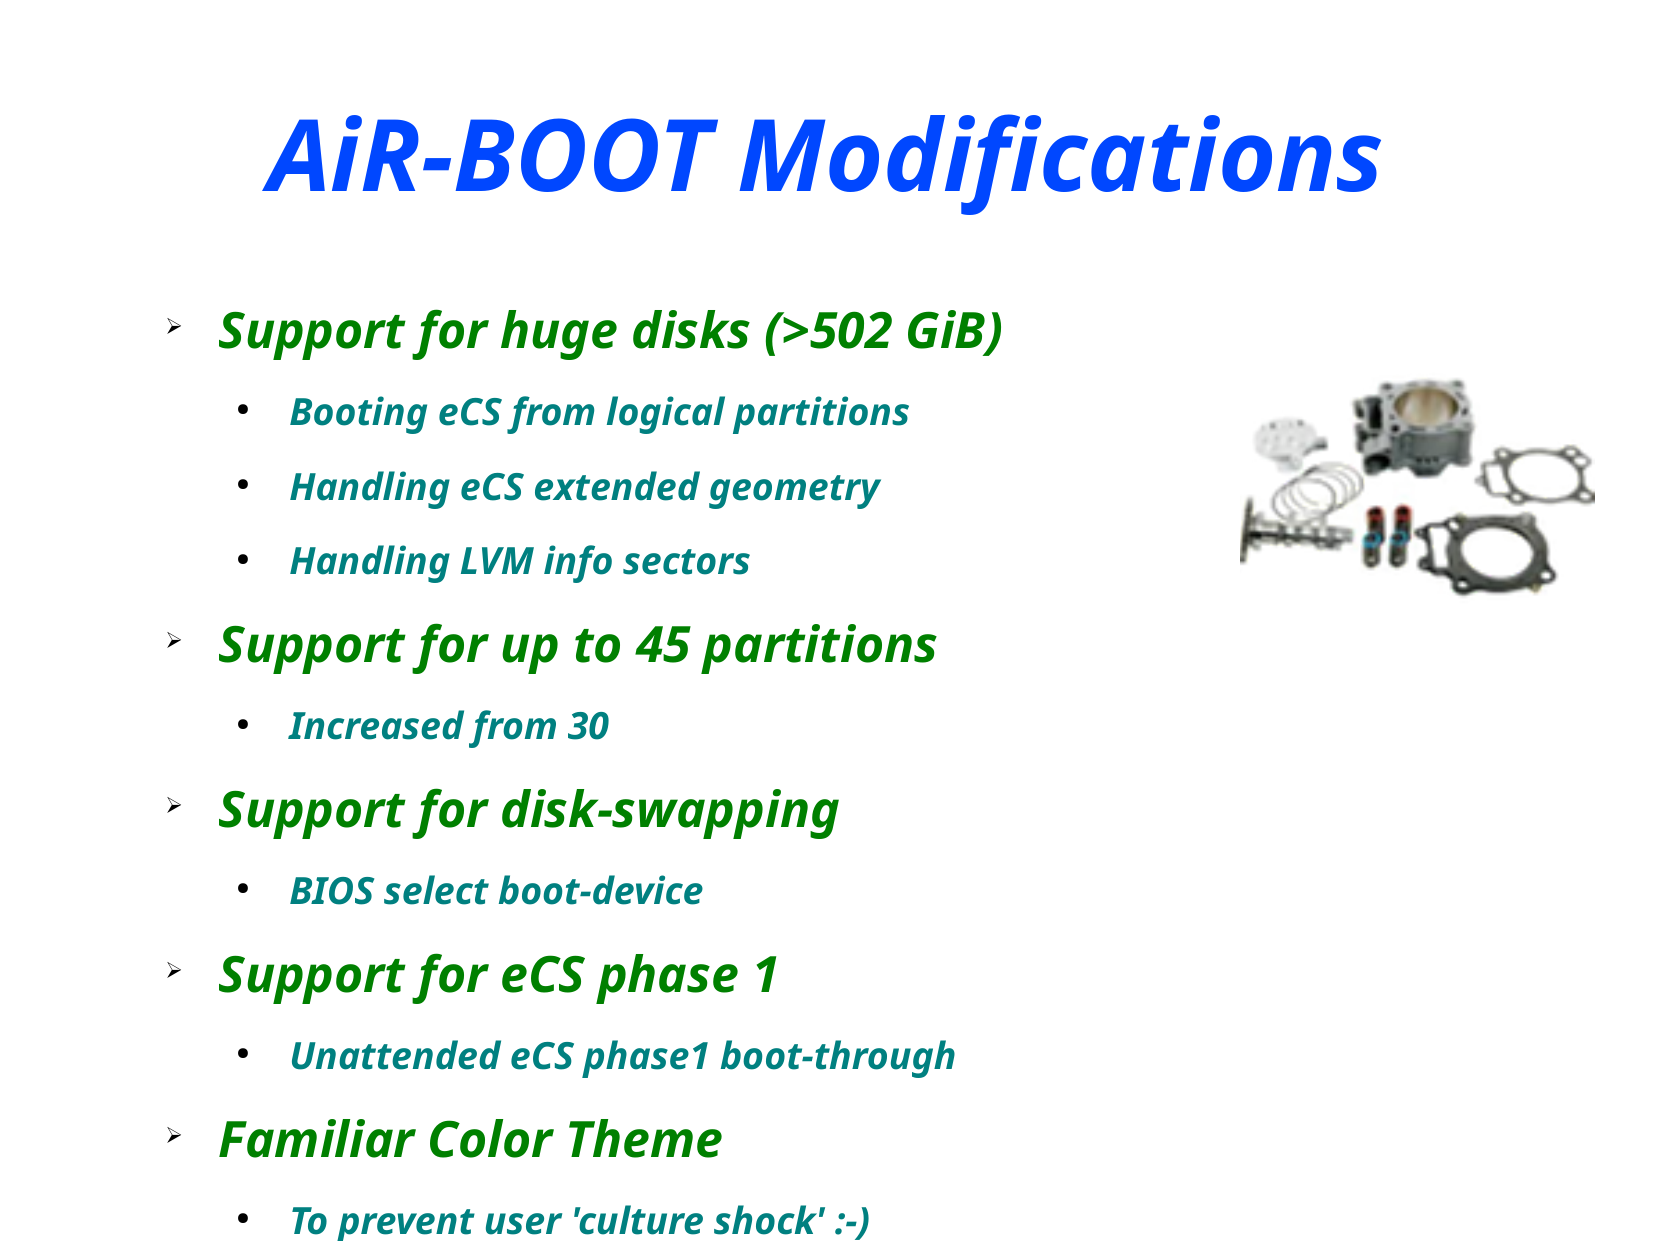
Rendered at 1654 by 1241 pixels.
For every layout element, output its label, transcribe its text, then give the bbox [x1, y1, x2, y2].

title AiR-BOOT Modifications [82, 49, 1571, 257]
list Support for huge disks (>502 GiB) Booting eCS from logical partitions Handling eCS extended geometry Handling LVM info sectors Support for up to 45 partitions Increased from 30 Support for disk-swapping BIOS select boot-device Support for eCS phase 1 Unattended eCS phase1 boot-through Familiar Color Theme To prevent user 'culture shock' :-) [147, 295, 1477, 1182]
picture [1240, 354, 1595, 621]
